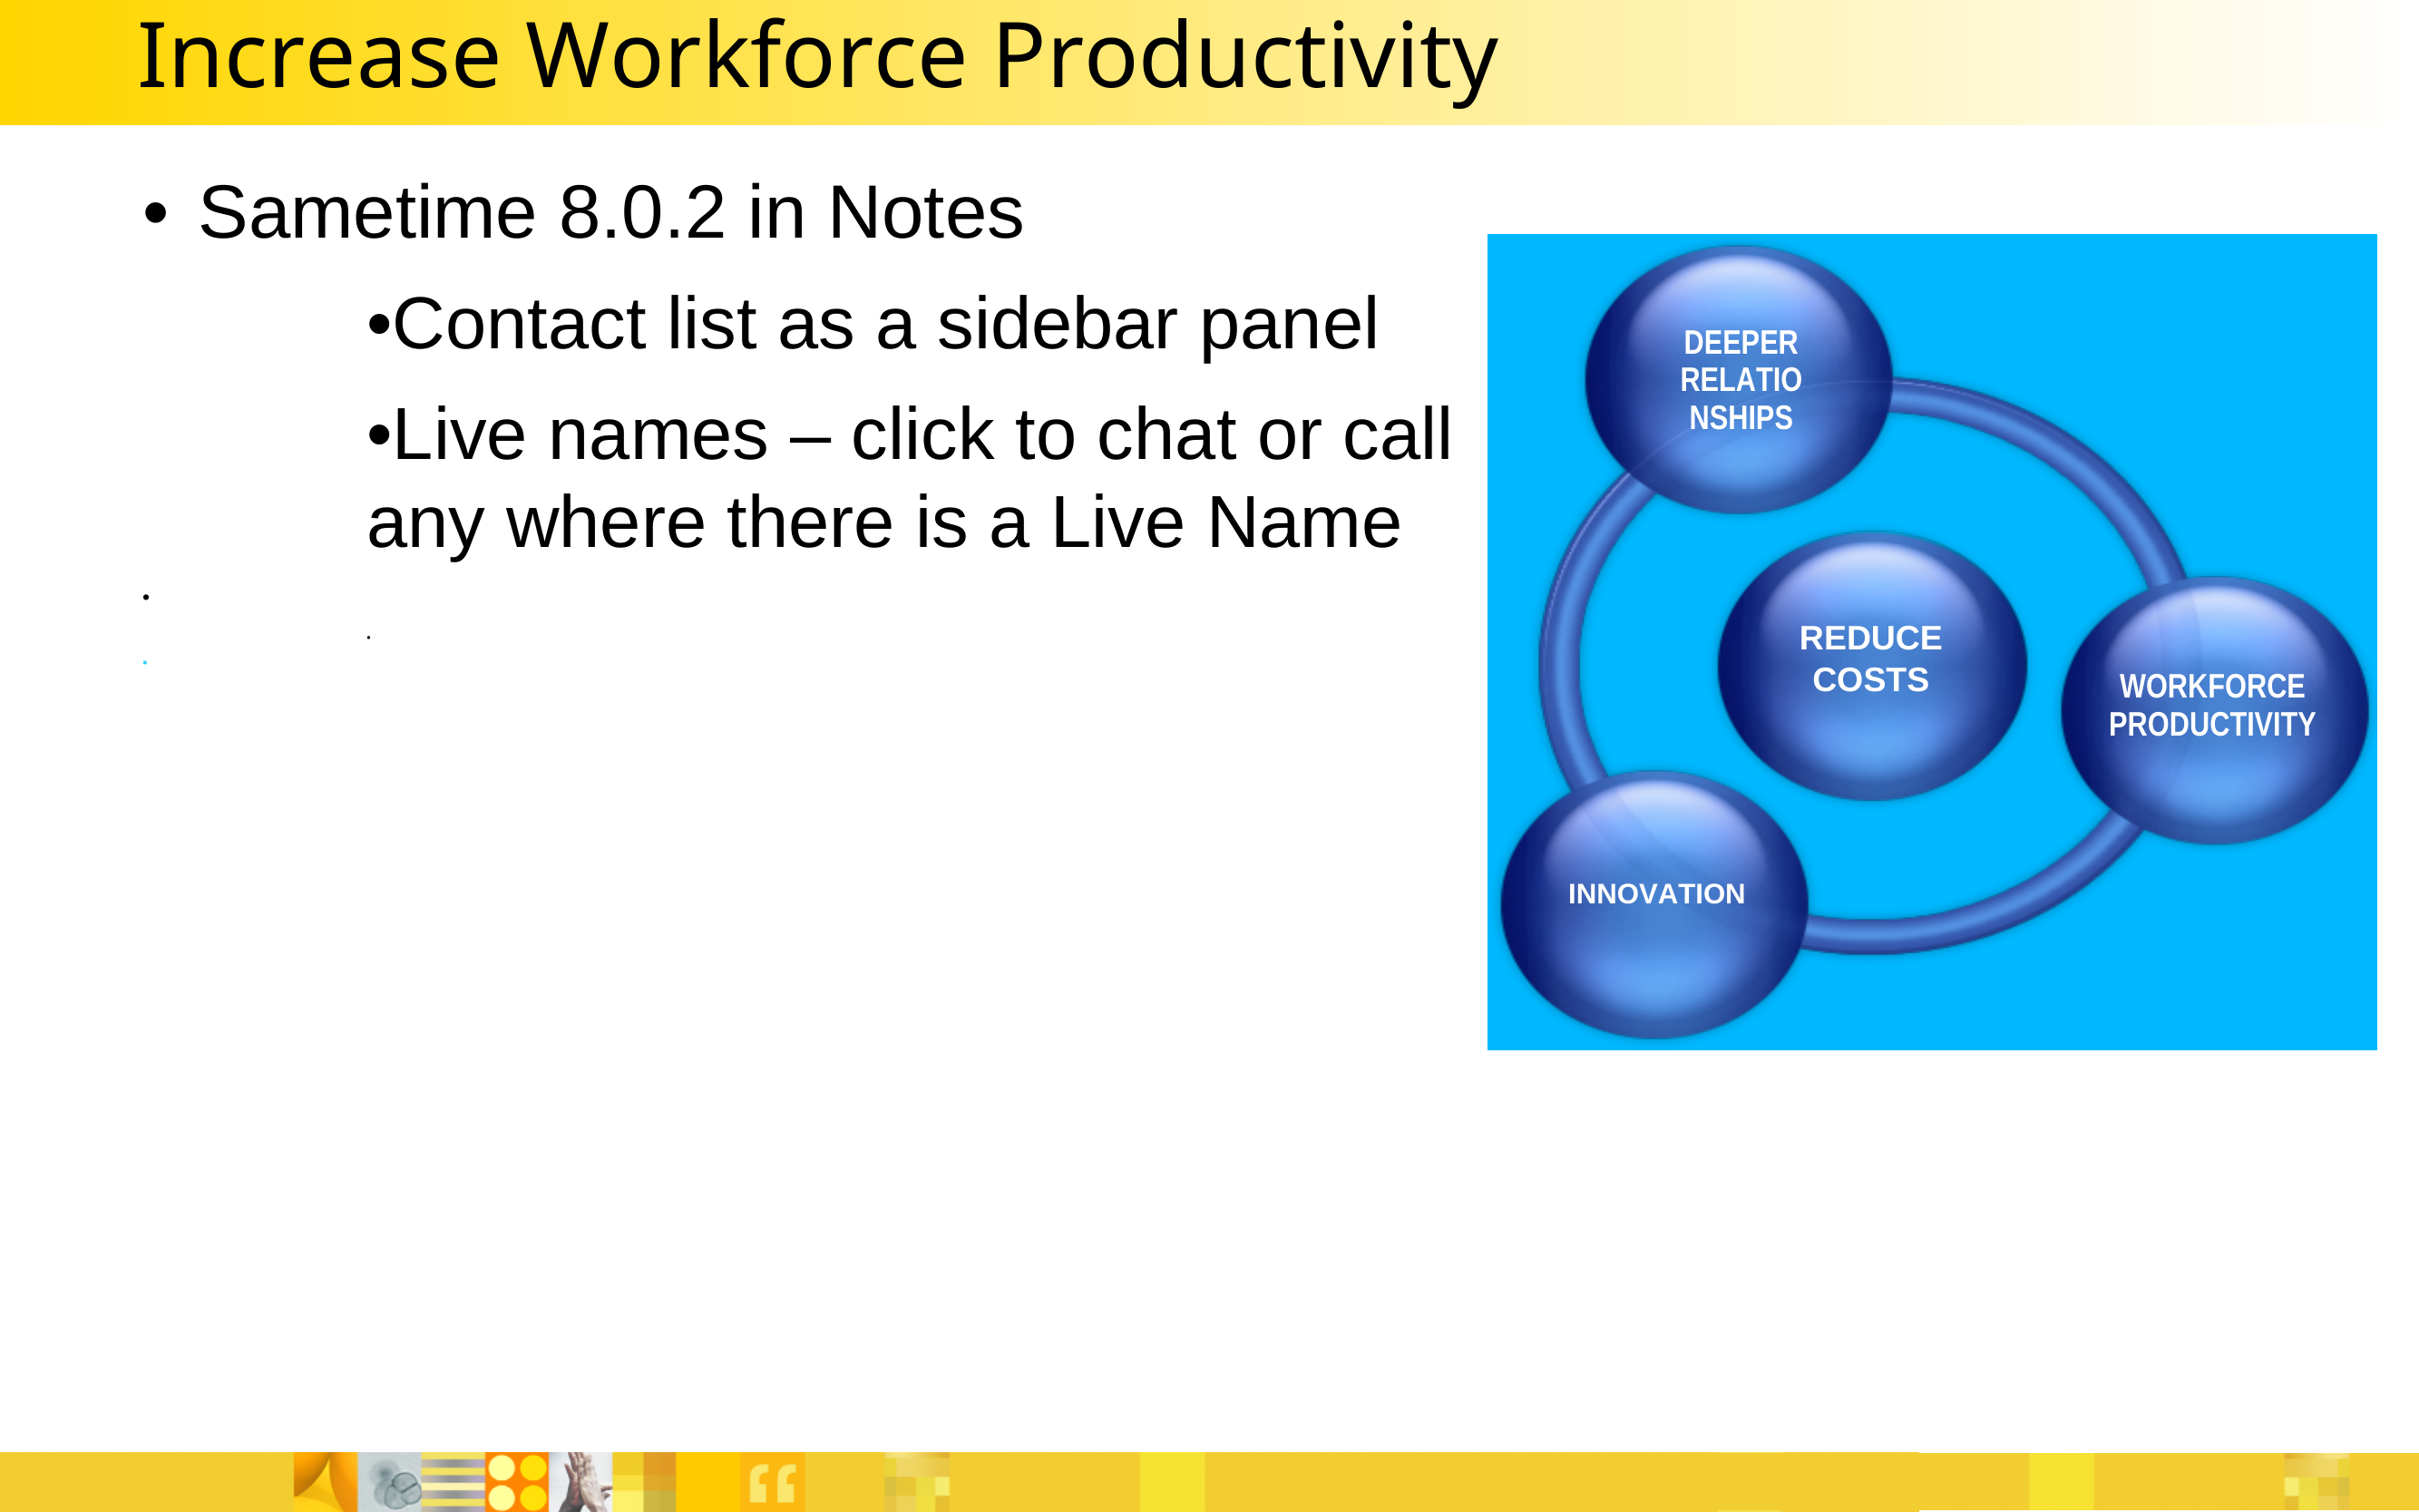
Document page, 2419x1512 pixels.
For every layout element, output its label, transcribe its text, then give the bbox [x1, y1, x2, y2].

picture [0, 1452, 2419, 1512]
title Increase Workforce Productivity [844, 38, 872, 86]
text_box DEEPER RELATIONSHIPS [1648, 312, 1836, 449]
text_box [0, 0, 2419, 125]
text_box WORKFORCE PRODUCTIVITY [2086, 656, 2340, 756]
title Increase Workforce Productivity [137, 2, 2315, 127]
picture [1502, 247, 2368, 1038]
title Increase Workforce Productivity [786, 38, 831, 87]
text_box INNOVATION [1545, 867, 1770, 922]
text_box Sametime 8.0.2 in Notes Contact list as a sidebar panel Live names – click to chat or call any where there is a Live Name [120, 166, 1505, 1425]
text_box REDUCE COSTS [1710, 609, 2033, 711]
